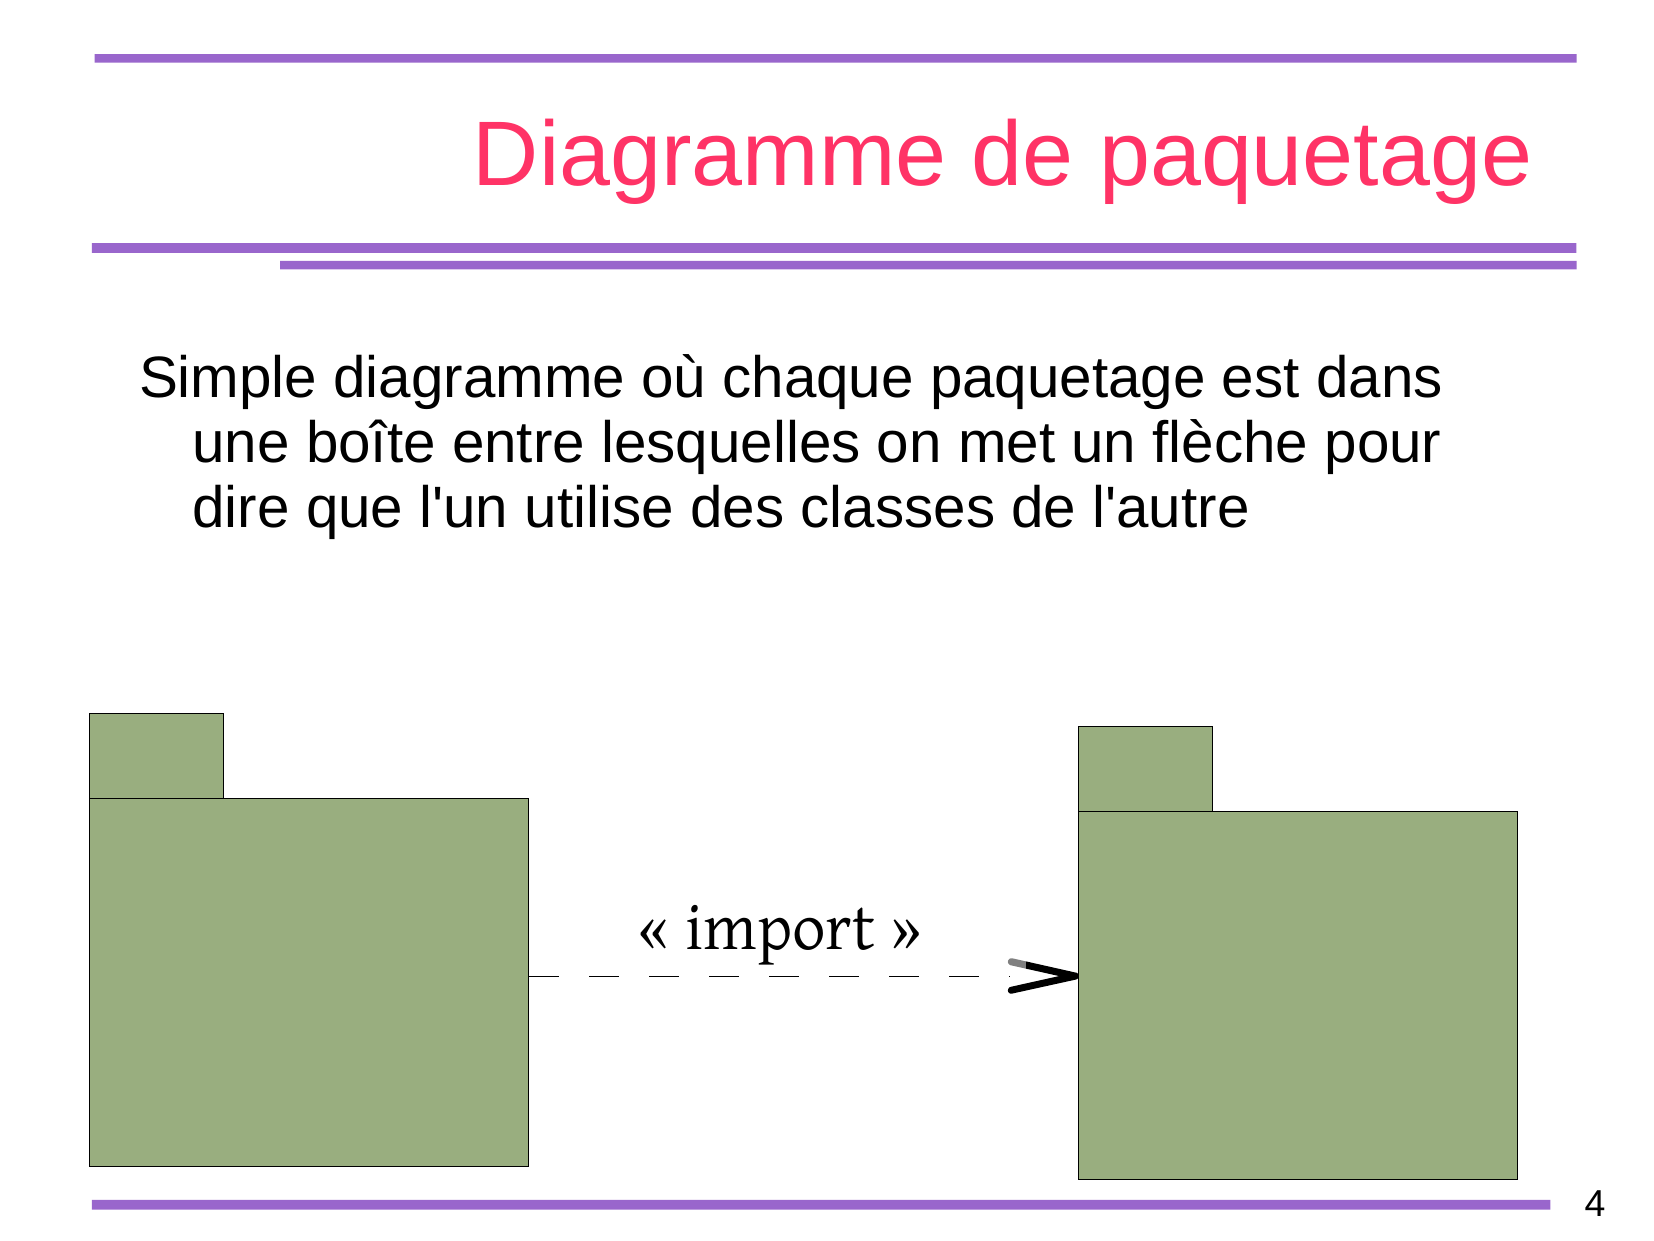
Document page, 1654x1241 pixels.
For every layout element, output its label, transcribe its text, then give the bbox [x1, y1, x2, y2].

text_box [1078, 726, 1518, 1180]
title Diagramme de paquetage [121, 49, 1534, 257]
text_box [89, 713, 529, 1167]
list Simple diagramme où chaque paquetage est dans une boîte entre lesquelles on met un flèche pour dire que l'un utilise des classes de l'autre [121, 344, 1534, 1127]
text_box « import » [638, 891, 1026, 970]
